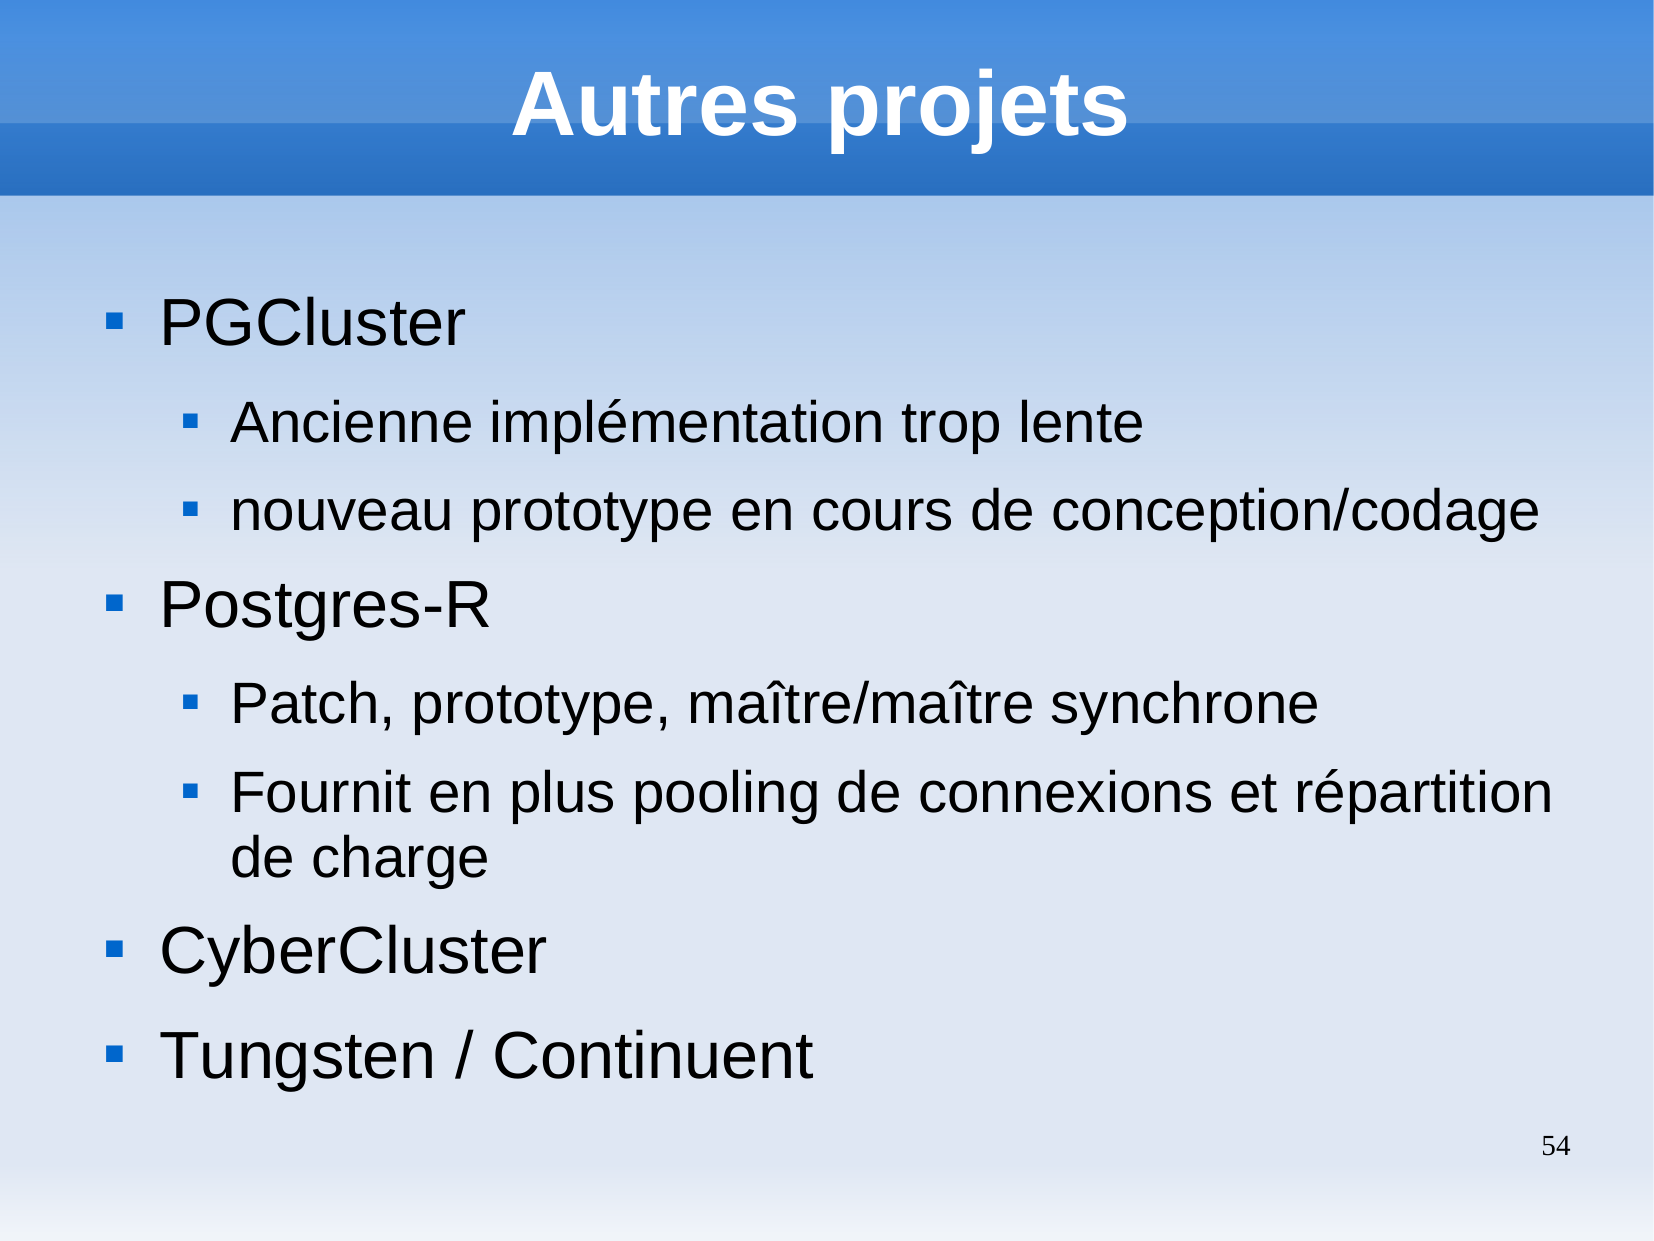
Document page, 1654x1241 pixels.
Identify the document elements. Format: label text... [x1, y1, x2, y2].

title Autres projets [76, 0, 1565, 208]
picture [0, 0, 1654, 1241]
list PGCluster Ancienne implémentation trop lente nouveau prototype en cours de conception/codage Postgres-R Patch, prototype, maître/maître synchrone Fournit en plus pooling de connexions et répartition de charge CyberCluster Tungsten / Continuent [88, 285, 1577, 1093]
